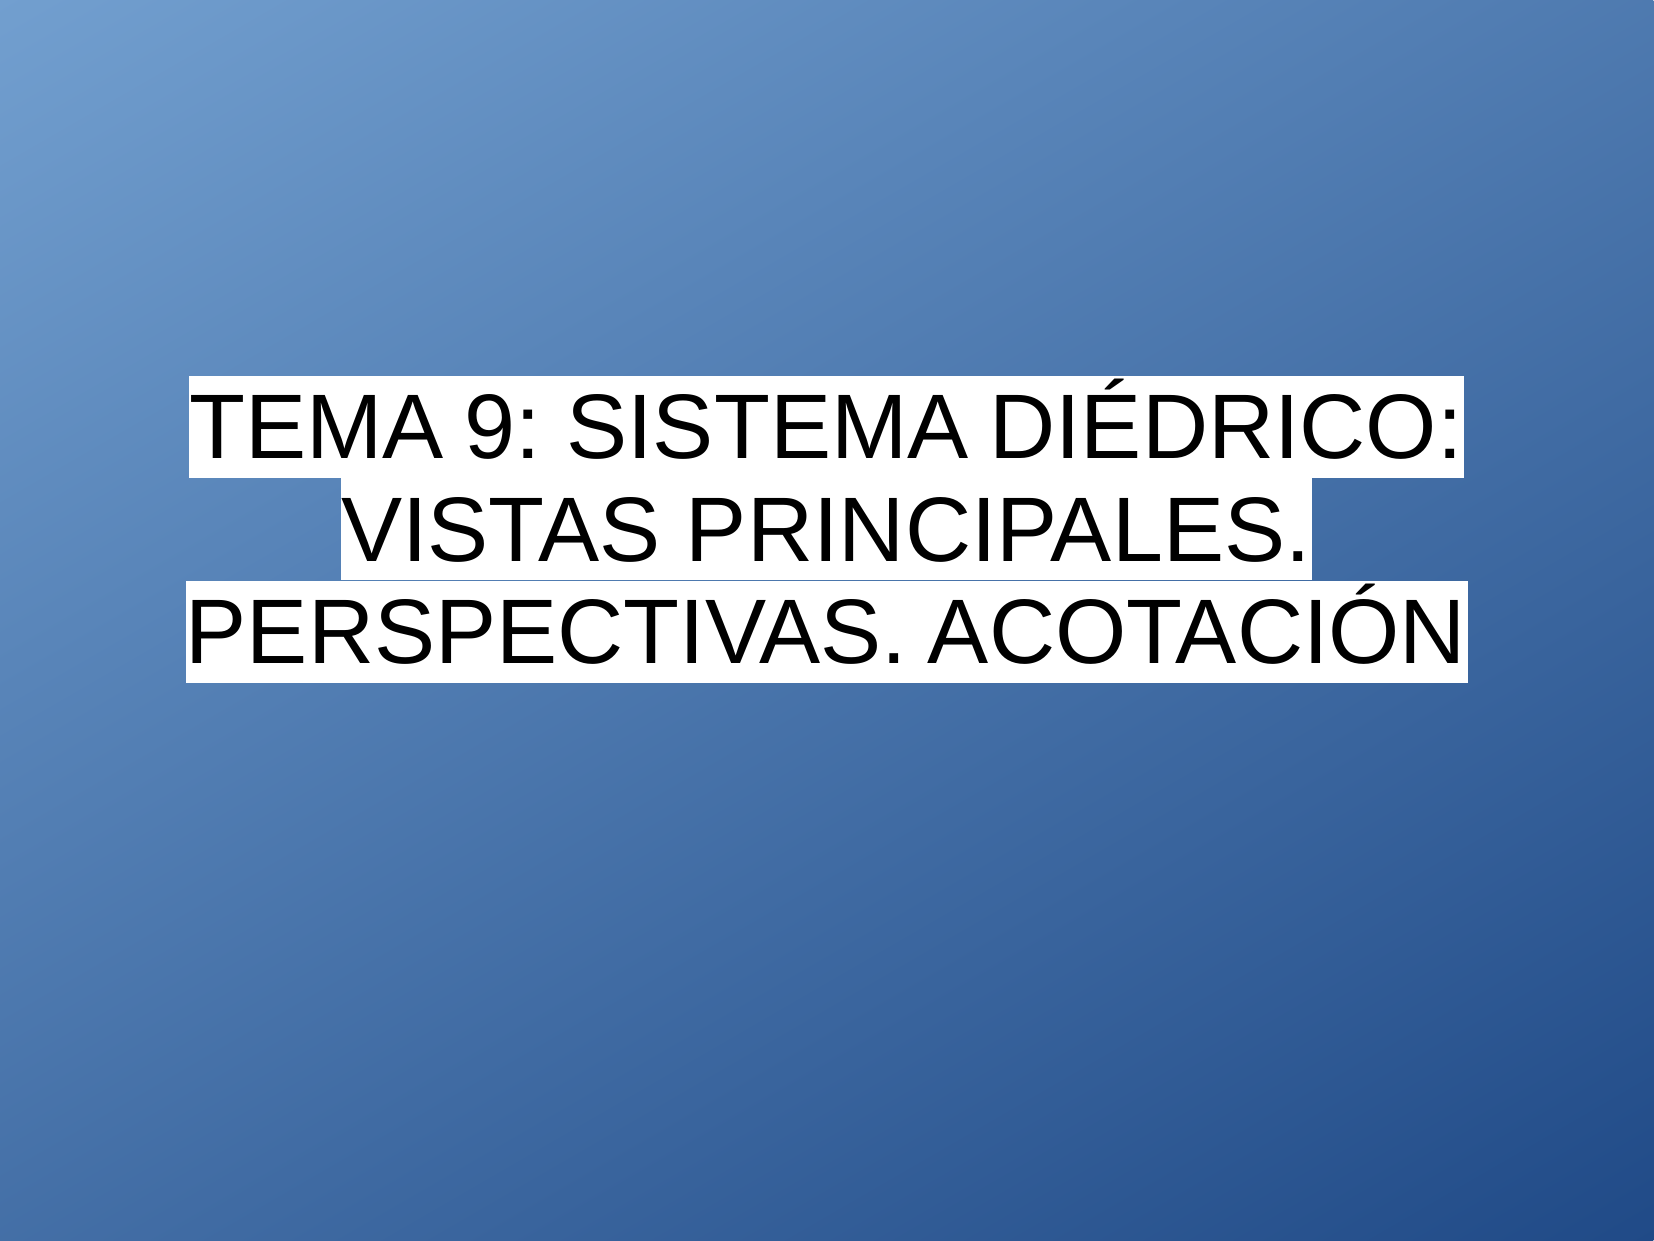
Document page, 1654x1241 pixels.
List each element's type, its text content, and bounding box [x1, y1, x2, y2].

subtitle TEMA 9: SISTEMA DIÉDRICO: VISTAS PRINCIPALES. PERSPECTIVAS. ACOTACIÓN [82, 49, 1571, 1010]
